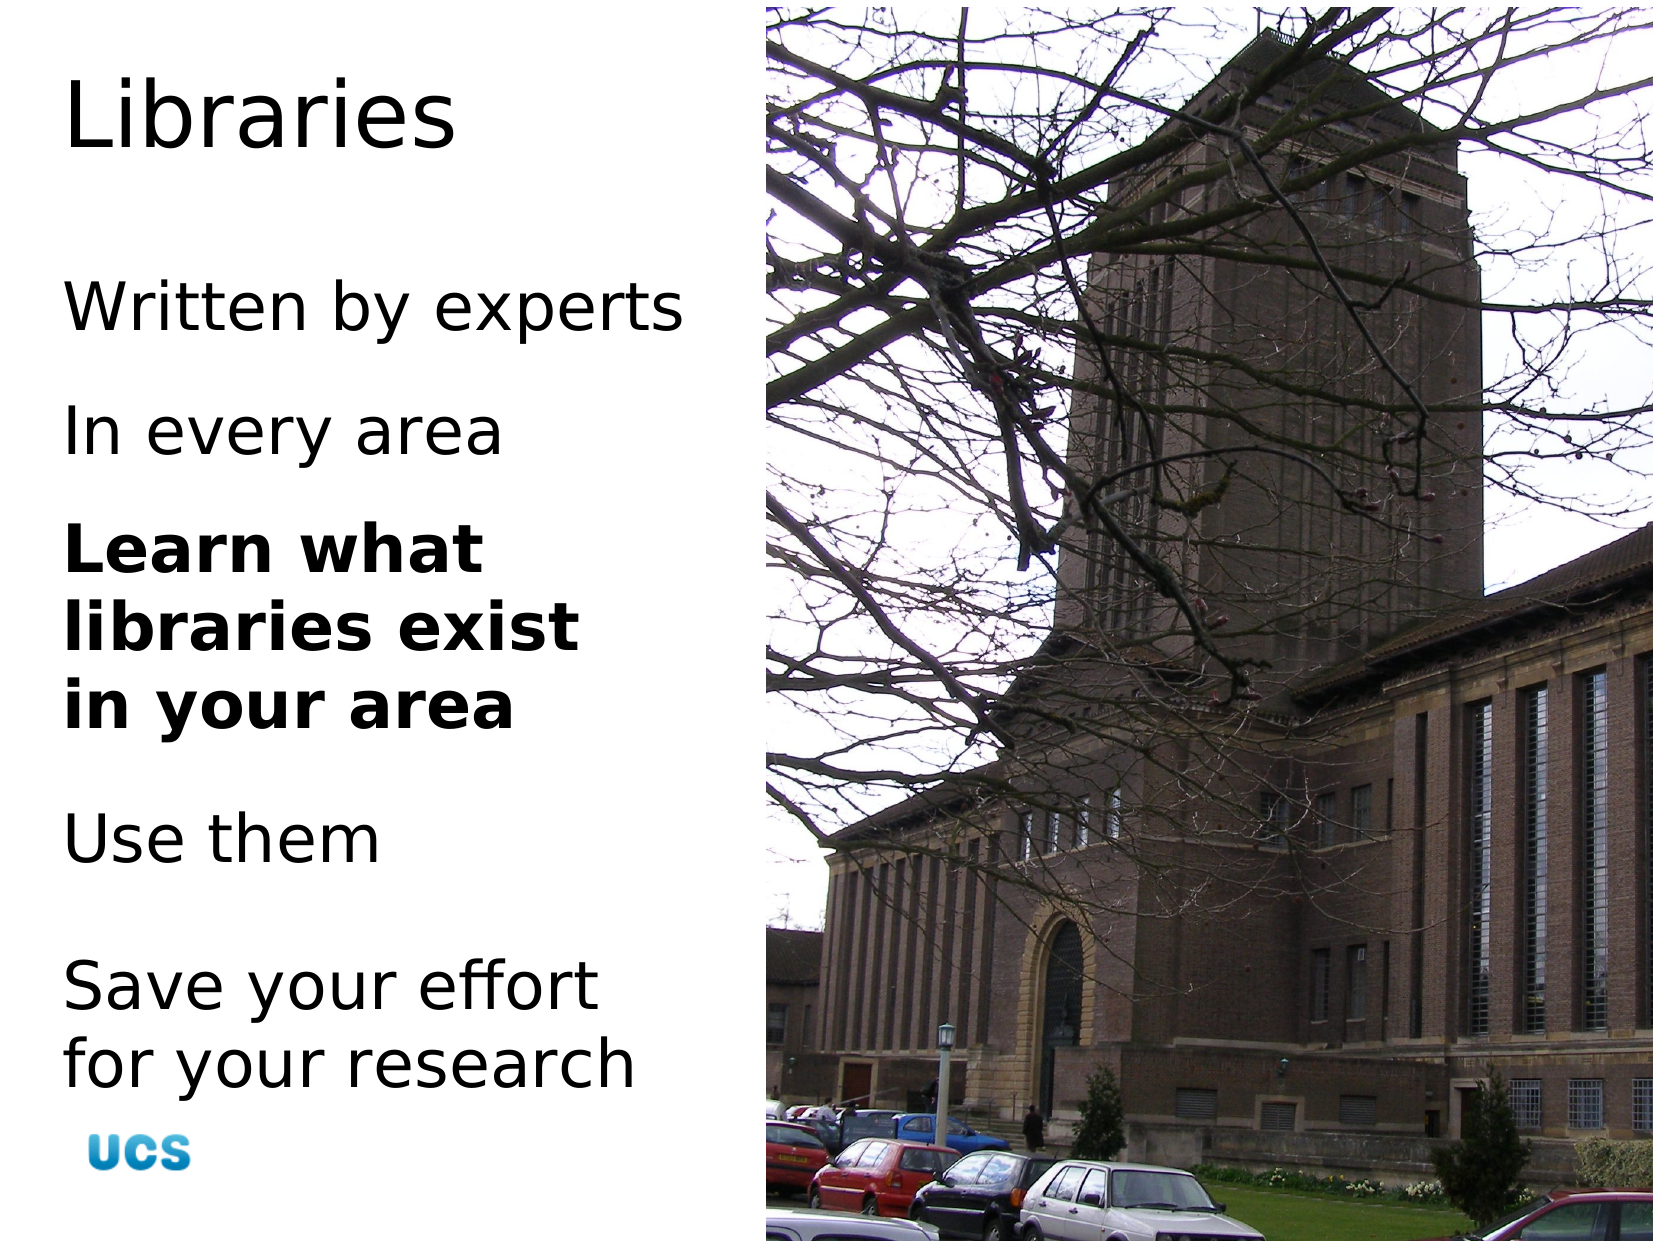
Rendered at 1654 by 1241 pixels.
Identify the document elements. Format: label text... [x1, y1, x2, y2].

text_box Learn what libraries exist in your area [59, 507, 585, 748]
picture [88, 1133, 191, 1172]
text_box Save your effort for your research [59, 944, 642, 1107]
text_box In every area [59, 389, 509, 474]
picture [766, 7, 1653, 1241]
text_box Written by experts [59, 265, 690, 350]
text_box Use them [59, 797, 386, 881]
text_box Libraries [59, 59, 462, 173]
